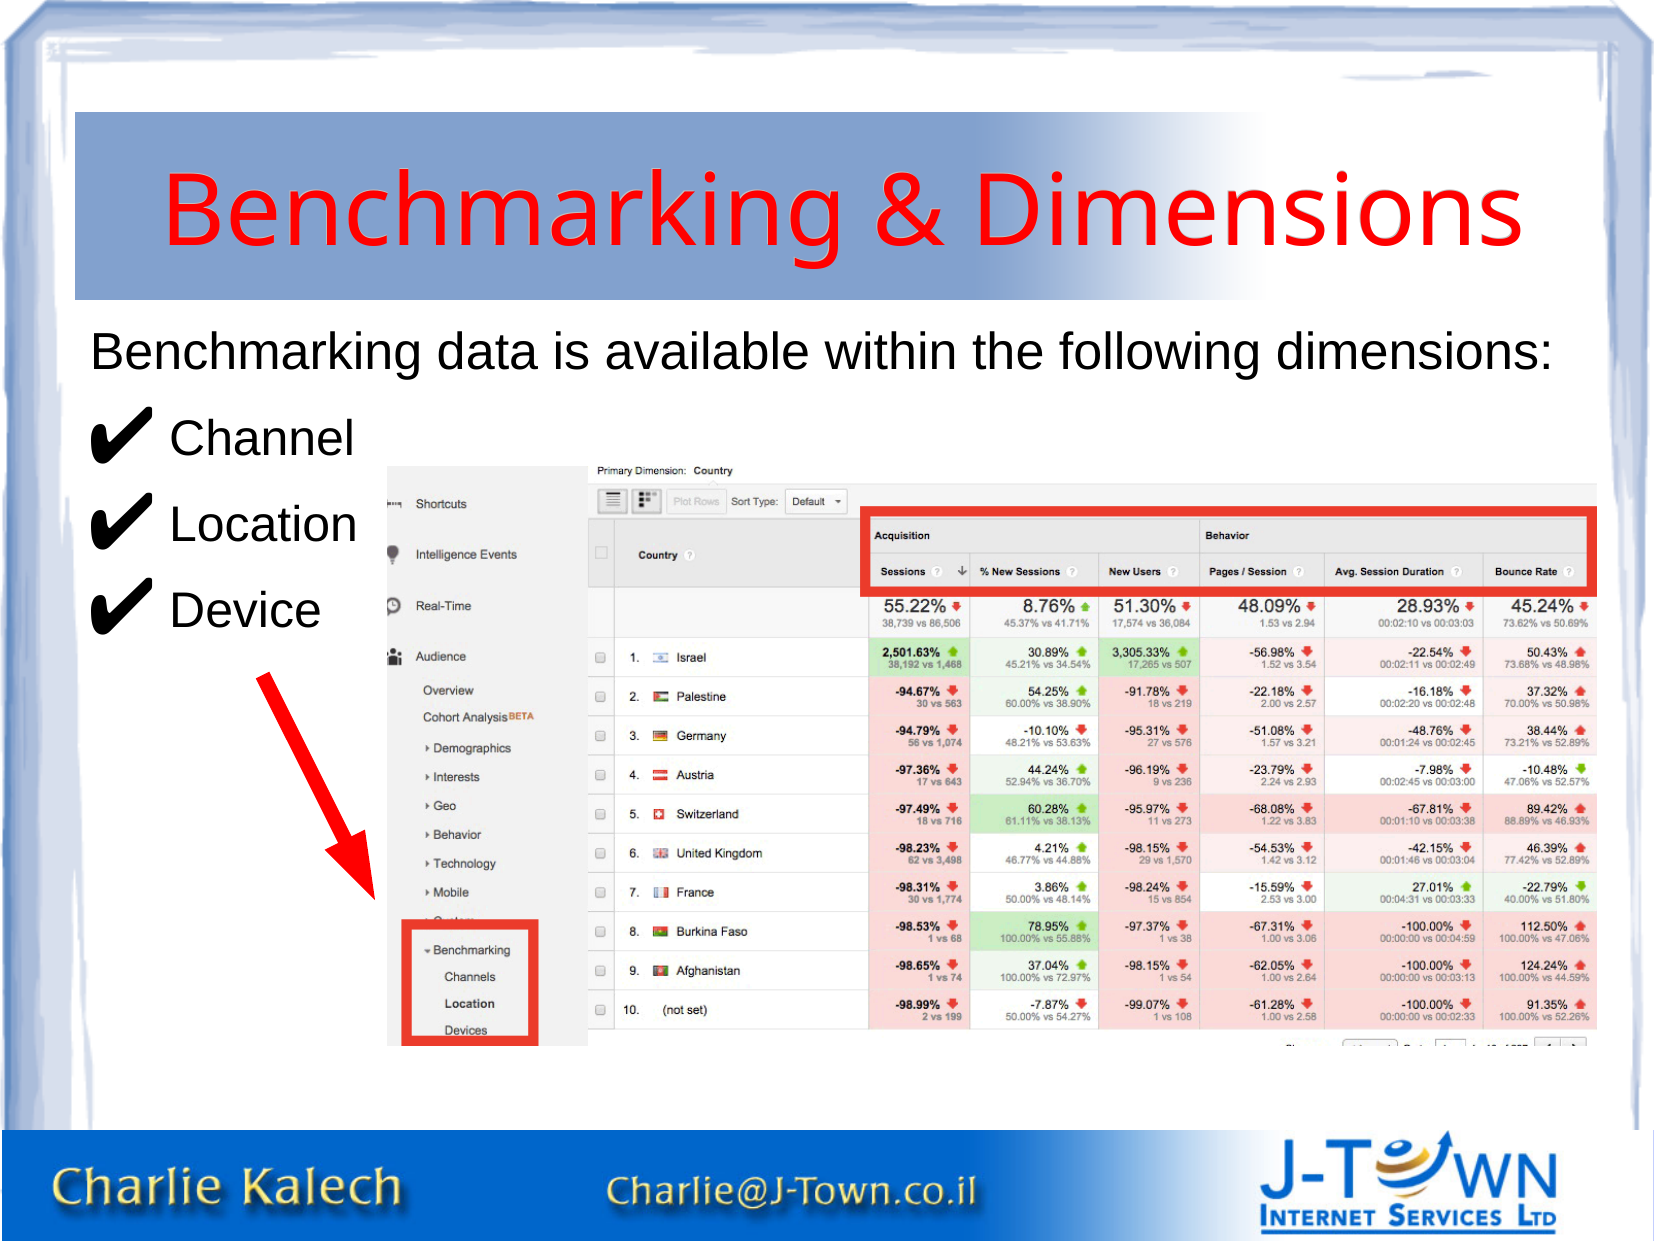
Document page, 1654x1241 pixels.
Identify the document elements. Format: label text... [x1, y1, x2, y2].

text_box Benchmarking data is available within the following dimensions: Channel Location Device [75, 315, 1613, 823]
picture [0, 0, 1654, 1241]
